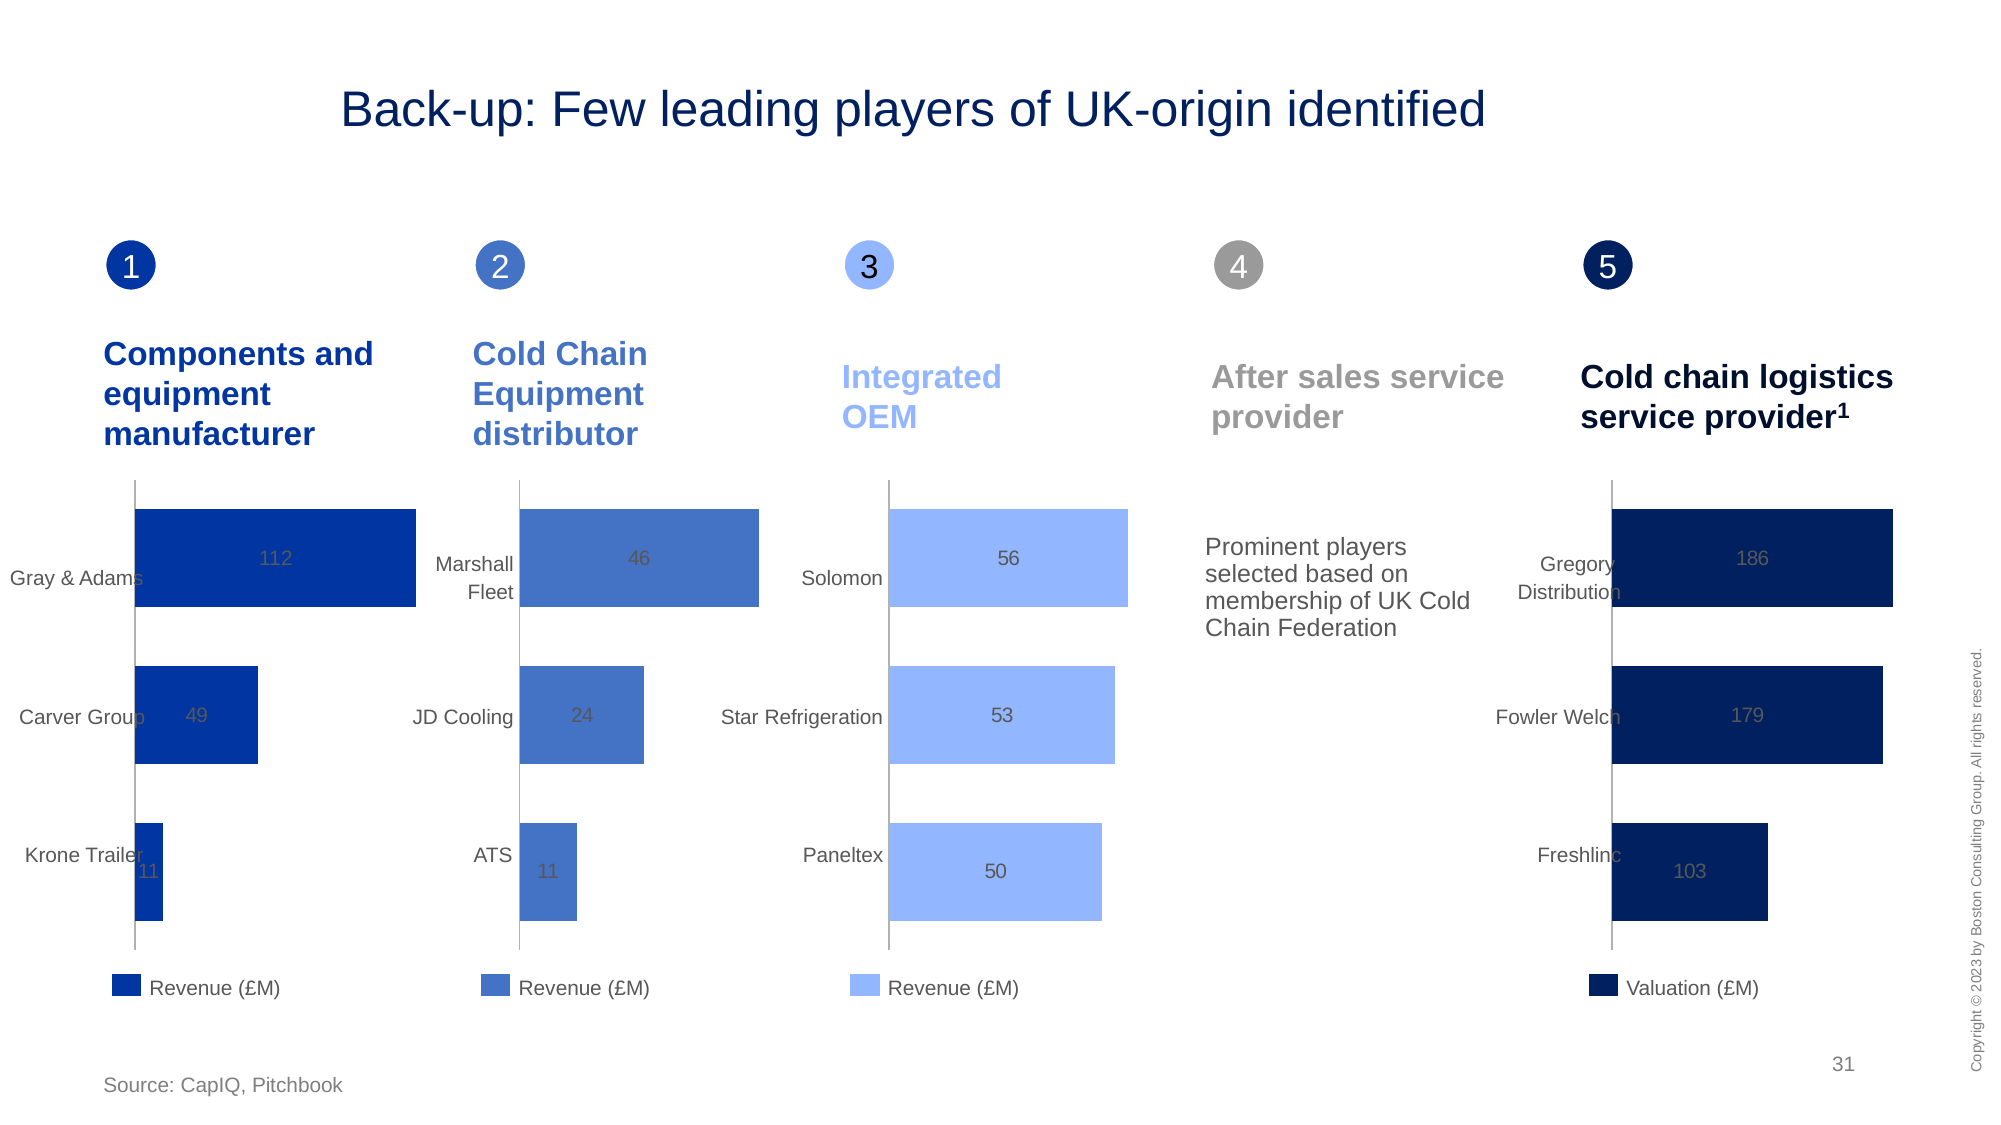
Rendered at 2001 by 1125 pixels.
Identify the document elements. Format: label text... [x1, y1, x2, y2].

text_box 3 [841, 237, 898, 293]
text_box Source: CapIQ, Pitchbook [103, 1005, 1585, 1097]
text_box Star Refrigeration [764, 701, 883, 729]
text_box Cold Chain Equipment distributor [472, 332, 790, 436]
text_box 5 [1580, 237, 1636, 293]
text_box Paneltex [803, 840, 883, 867]
text_box Krone Trailer [25, 840, 145, 867]
text_box [112, 974, 141, 996]
text_box Revenue (£M) [888, 972, 1020, 999]
text_box JD Cooling [413, 701, 514, 729]
text_box Carver Group [19, 701, 145, 729]
chart [1606, 470, 1899, 960]
text_box [1589, 974, 1618, 996]
text_box Integrated OEM [841, 332, 1159, 436]
text_box Prominent players selected based on membership of UK Cold Chain Federation [1205, 534, 1496, 705]
text_box Valuation (£M) [1627, 972, 1761, 999]
text_box 2 [472, 237, 529, 293]
text_box ATS [474, 840, 514, 867]
chart [129, 470, 423, 960]
text_box Revenue (£M) [519, 972, 650, 999]
text_box 4 [1211, 237, 1267, 293]
text_box [481, 974, 510, 996]
text_box Gray & Adams [10, 562, 145, 590]
text_box Solomon [801, 562, 883, 590]
text_box Revenue (£M) [149, 972, 281, 999]
chart [514, 470, 764, 960]
text_box [850, 974, 880, 996]
text_box After sales service provider [1211, 332, 1528, 436]
text_box Gregory Distribution [1518, 548, 1622, 604]
text_box Components and equipment manufacturer [103, 332, 420, 436]
text_box Freshlinc [1537, 840, 1622, 867]
chart [883, 470, 1133, 960]
text_box Marshall Fleet [435, 548, 514, 604]
text_box Fowler Welch [1496, 701, 1622, 729]
text_box 1 [103, 237, 159, 293]
title Back-up: Few leading players of UK-origin identified [340, 83, 1897, 148]
text_box Cold chain logistics service provider1 [1580, 332, 1897, 436]
